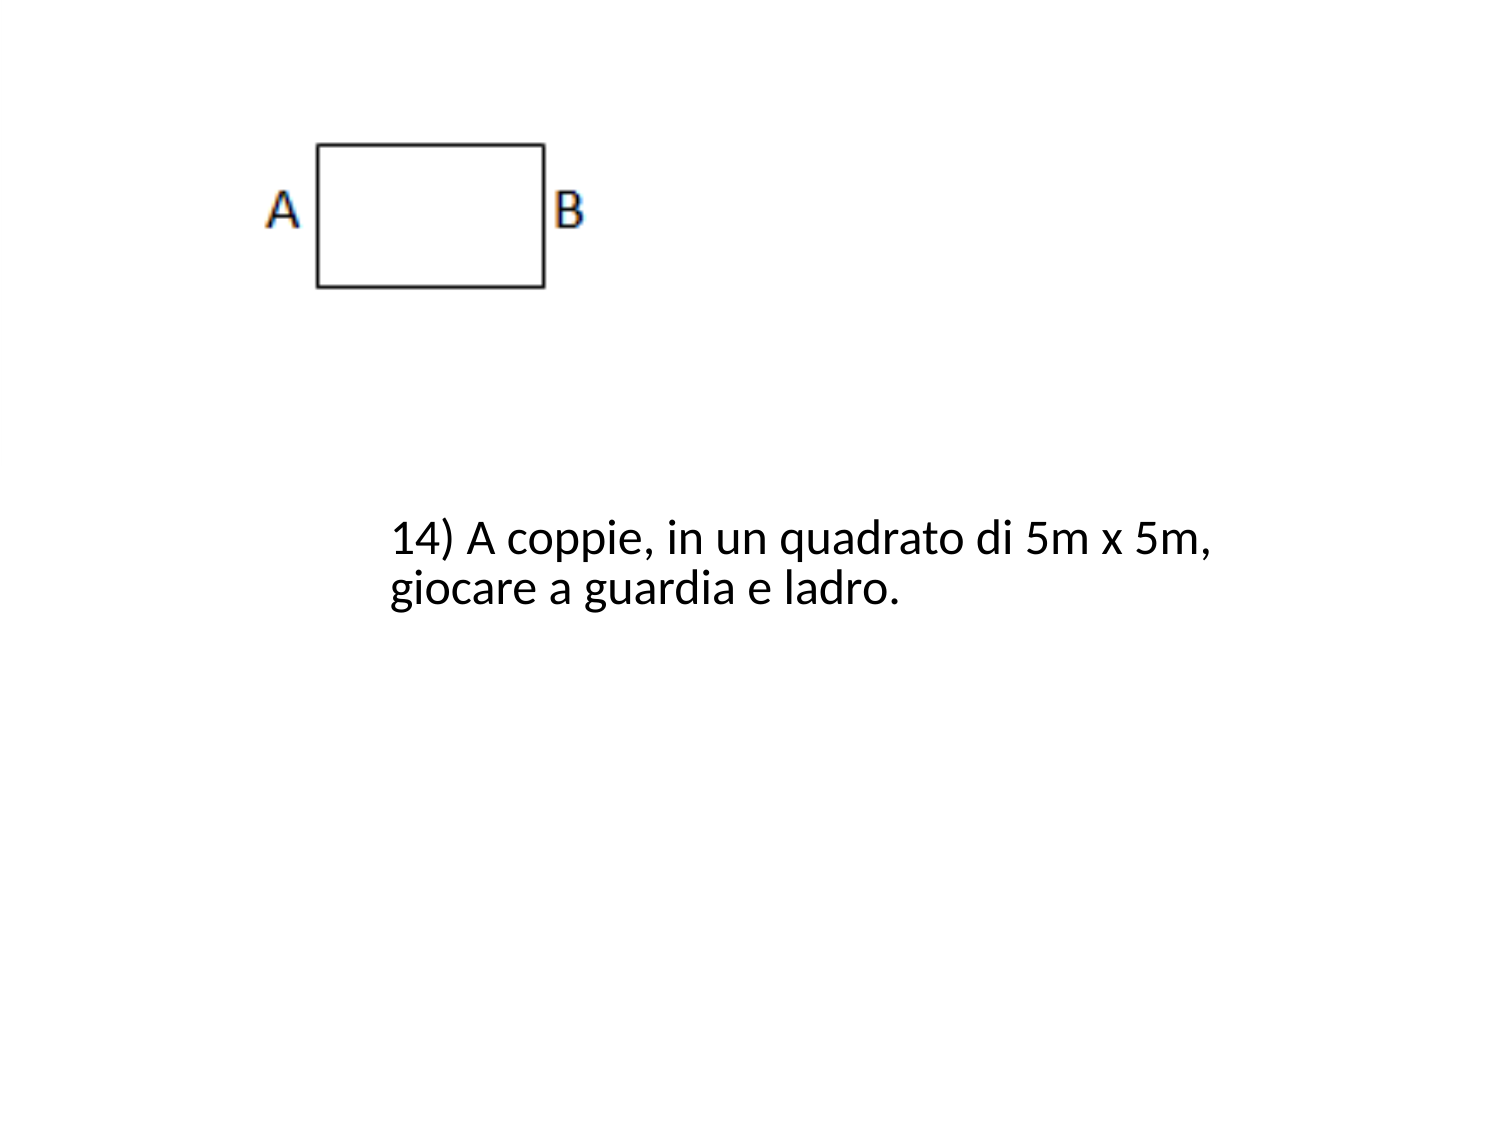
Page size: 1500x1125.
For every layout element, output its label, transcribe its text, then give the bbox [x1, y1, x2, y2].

text_box 14) A coppie, in un quadrato di 5m x 5m, giocare a guardia e ladro. [375, 509, 1247, 625]
picture [0, 0, 857, 466]
